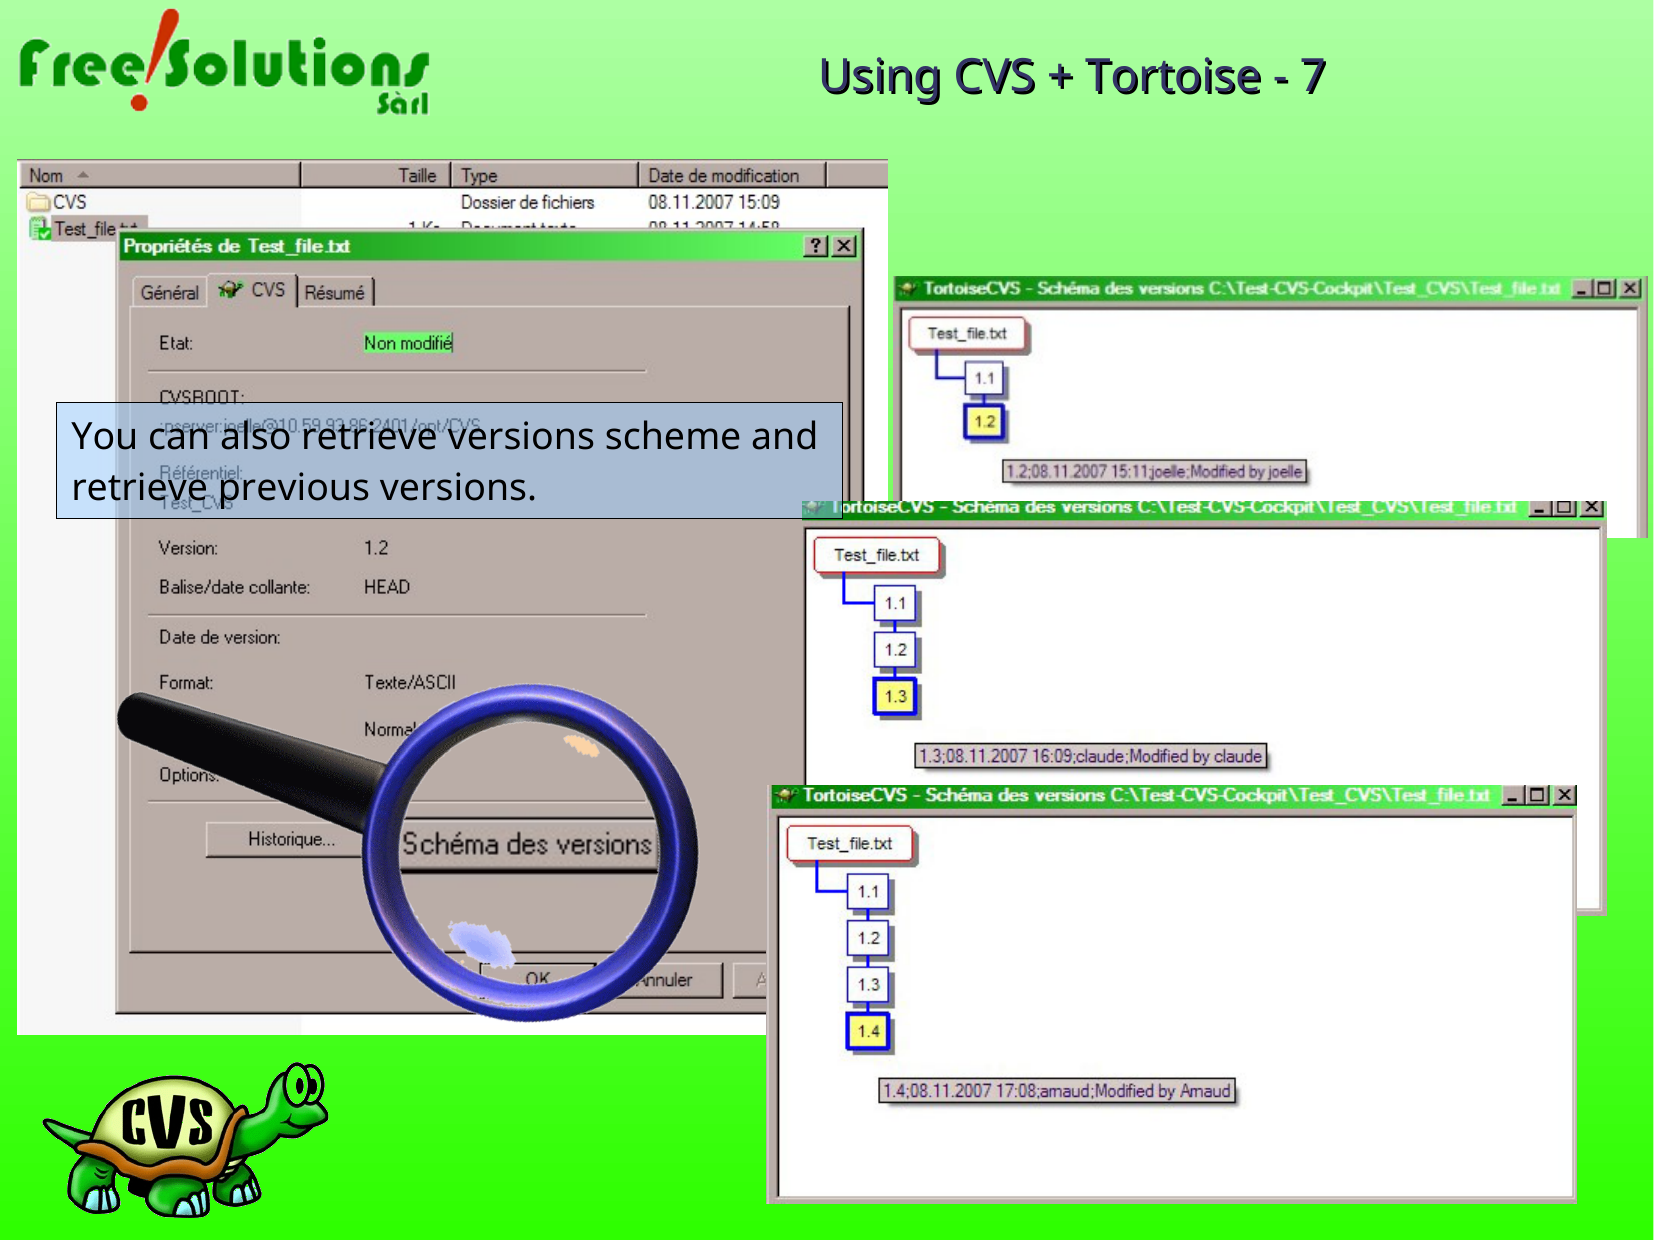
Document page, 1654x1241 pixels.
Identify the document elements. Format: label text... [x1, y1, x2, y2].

picture [17, 159, 1648, 1218]
text_box You can also retrieve versions scheme and retrieve previous versions. [56, 402, 843, 508]
picture [17, 5, 432, 120]
text_box Using CVS + Tortoise - 7 [803, 35, 1424, 106]
